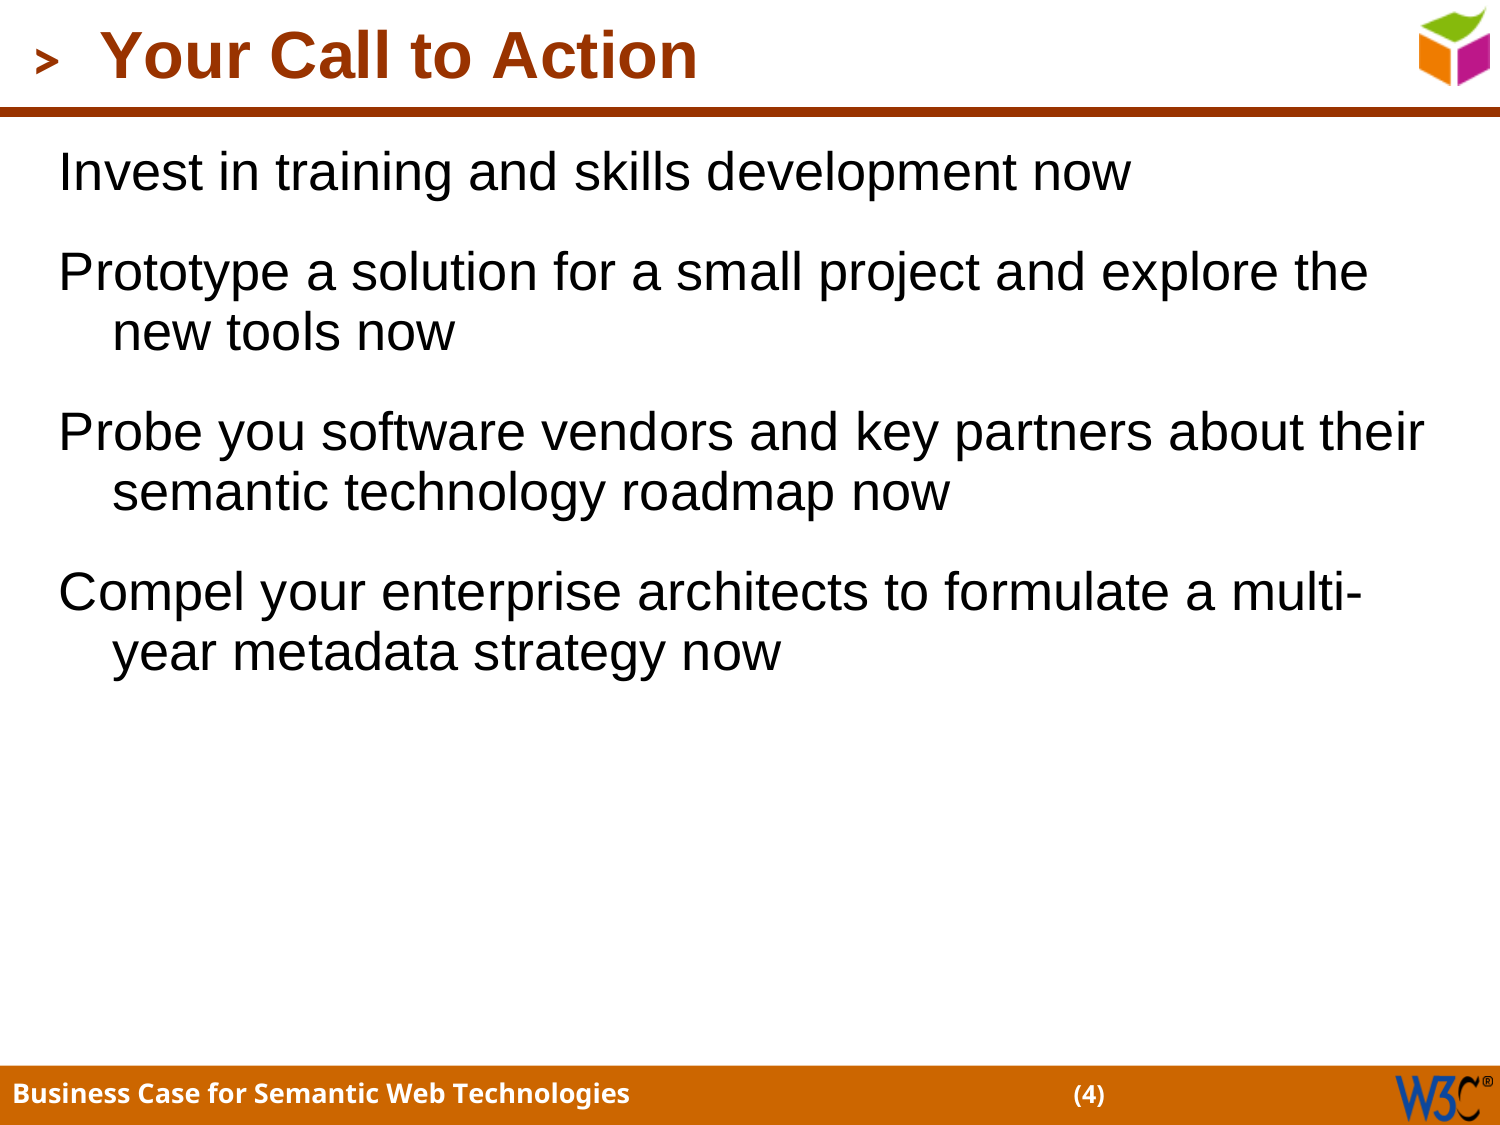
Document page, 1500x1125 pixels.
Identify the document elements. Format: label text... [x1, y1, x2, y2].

list Invest in training and skills development now Prototype a solution for a small project and explore the new tools now Probe you software vendors and key partners about their semantic technology roadmap now Compel your enterprise architects to formulate a multi-year metadata strategy now [26, 133, 1473, 1044]
title Your Call to Action [84, 0, 1354, 115]
picture [1392, 1073, 1497, 1125]
picture [1419, 5, 1490, 86]
